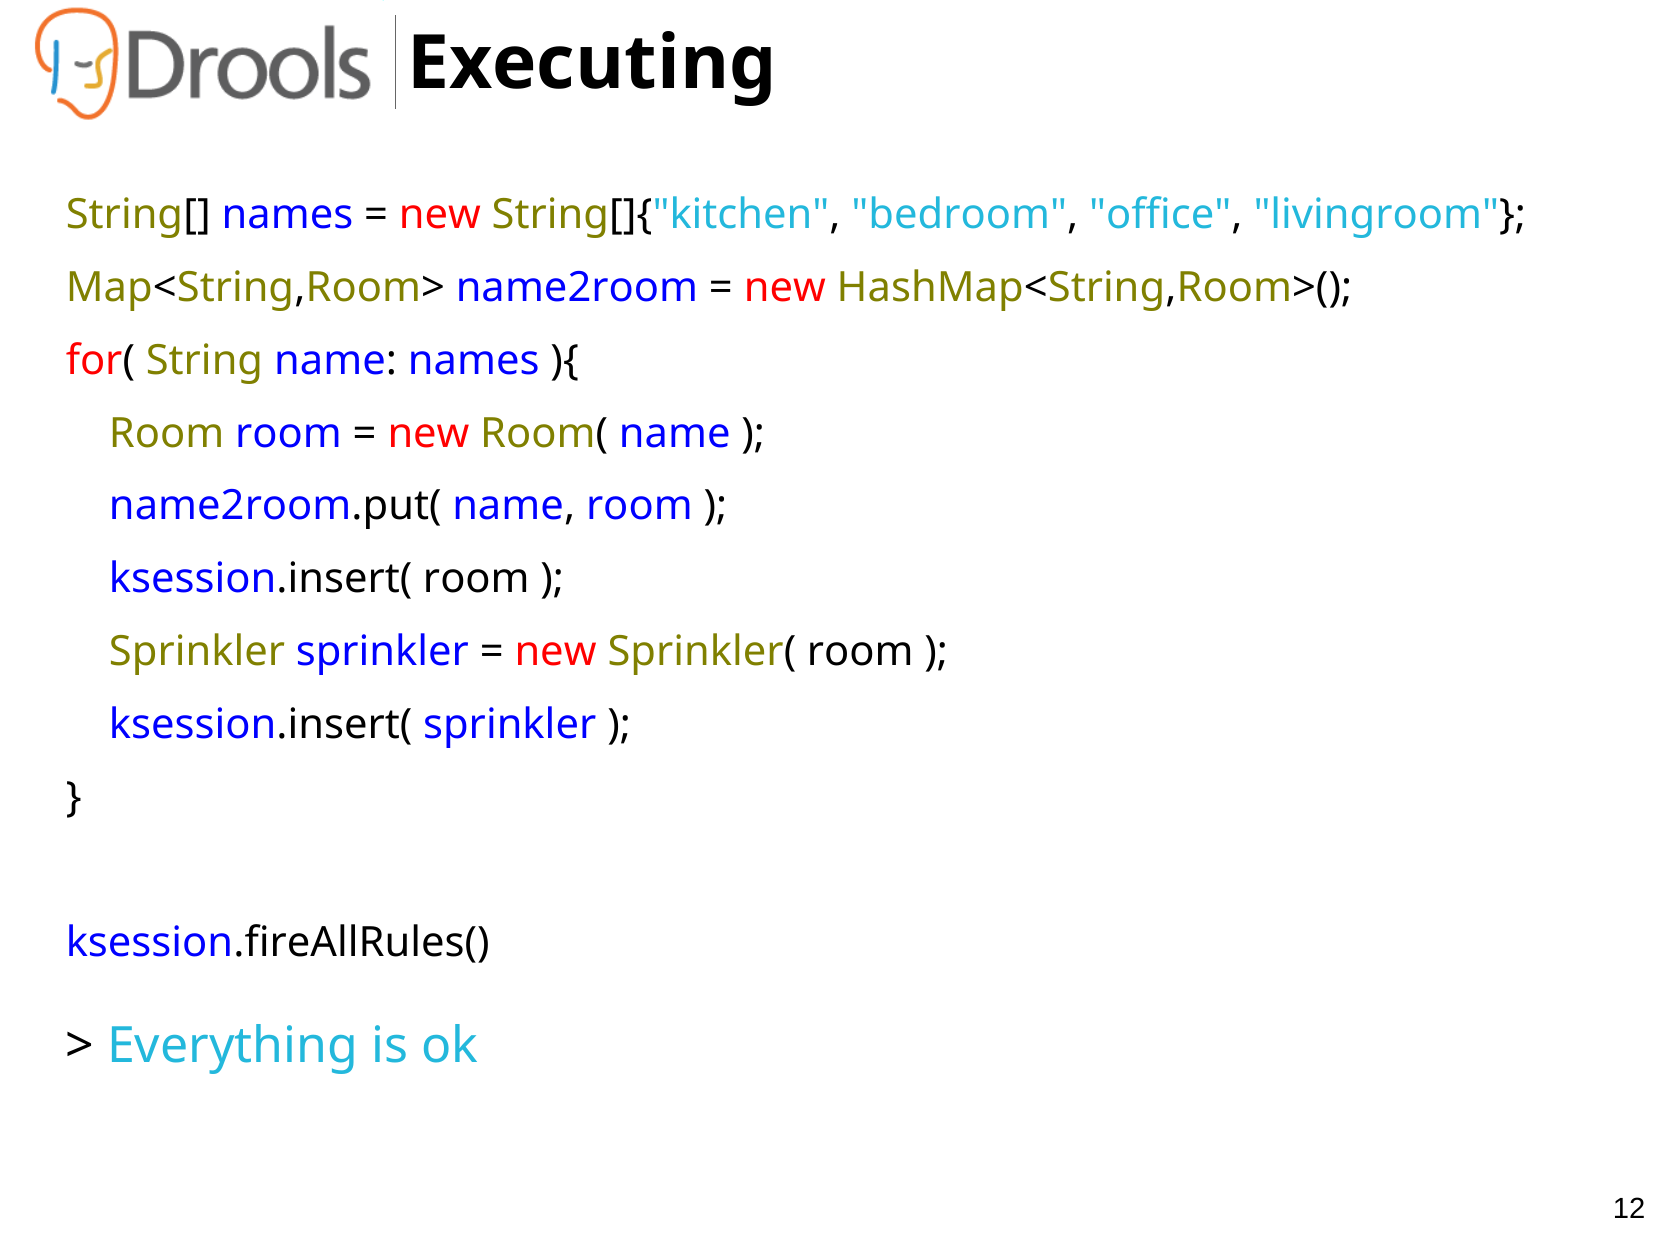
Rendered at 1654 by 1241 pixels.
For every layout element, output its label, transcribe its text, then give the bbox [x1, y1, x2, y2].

title Executing [407, 6, 1618, 113]
list String[] names = new String[]{"kitchen", "bedroom", "office", "livingroom"}; Map<String,Room> name2room = new HashMap<String,Room>(); for( String name: names ){ Room room = new Room( name ); name2room.put( name, room ); ksession.insert( room ); Sprinkler sprinkler = new Sprinkler( room ); ksession.insert( sprinkler ); } ksession.fireAllRules() [65, 183, 1627, 964]
list > Everything is ok [65, 1009, 1572, 1222]
picture [29, 0, 384, 126]
